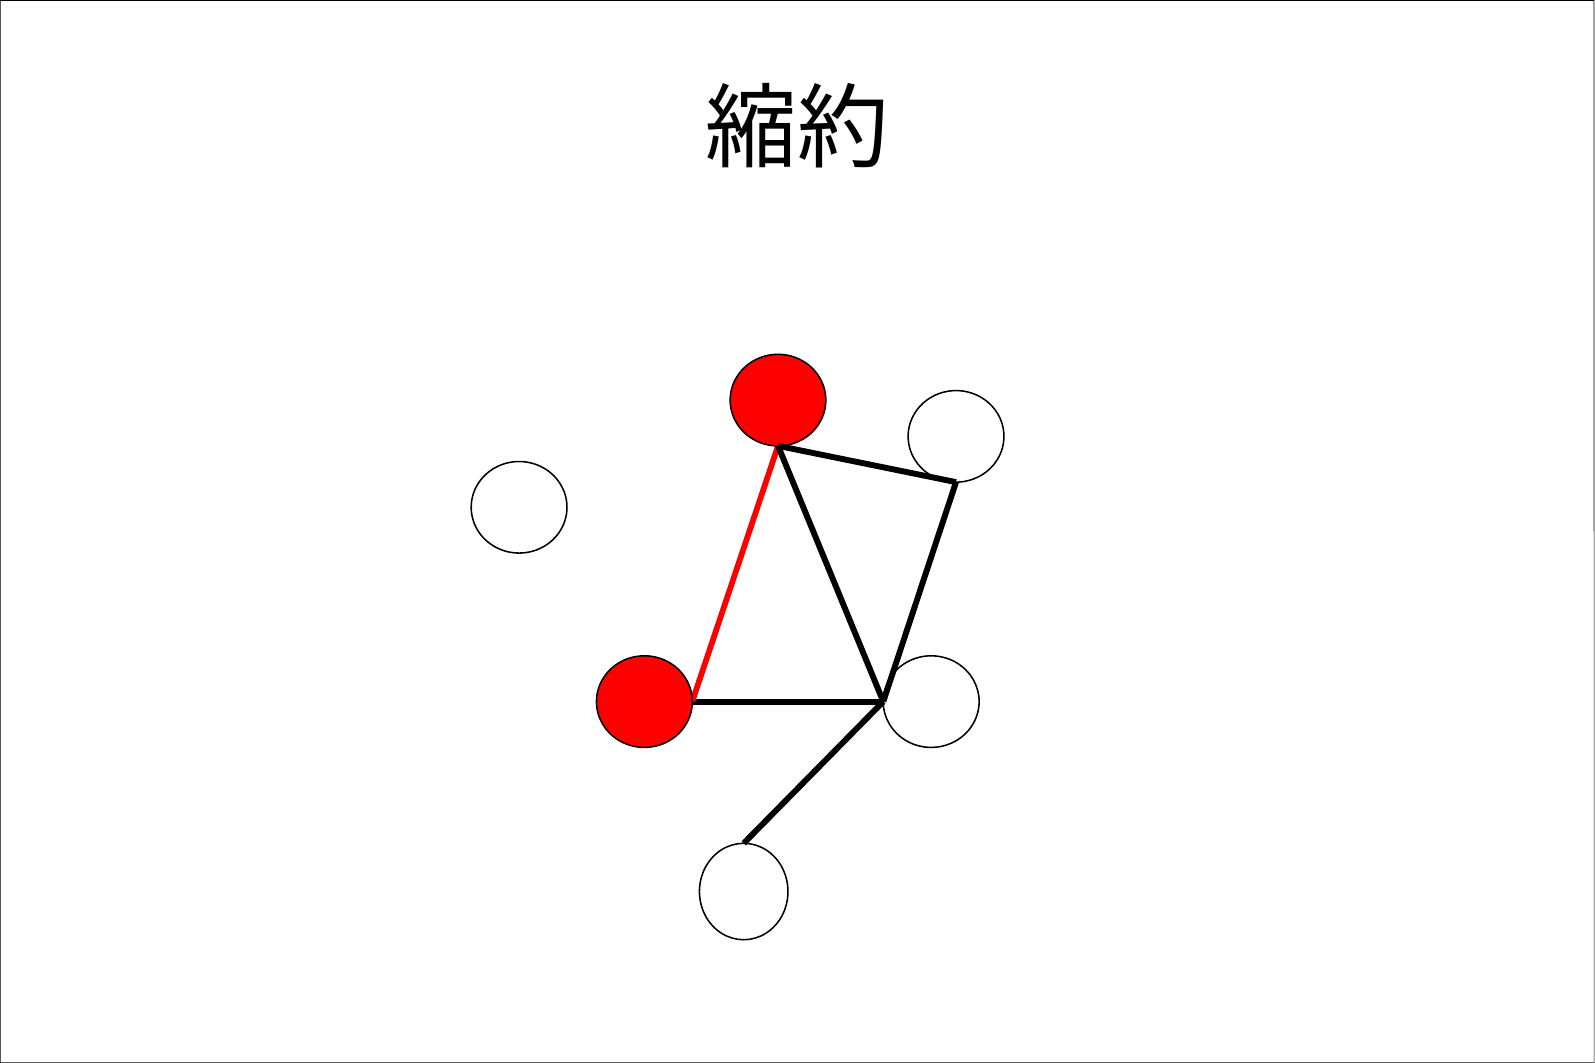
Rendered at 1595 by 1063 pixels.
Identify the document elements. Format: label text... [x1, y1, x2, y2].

text_box [730, 354, 826, 446]
text_box [596, 655, 693, 748]
text_box [883, 655, 980, 748]
text_box [908, 390, 1004, 483]
text_box [699, 843, 788, 940]
text_box [471, 461, 567, 554]
text_box 縮約 [79, 49, 1515, 213]
